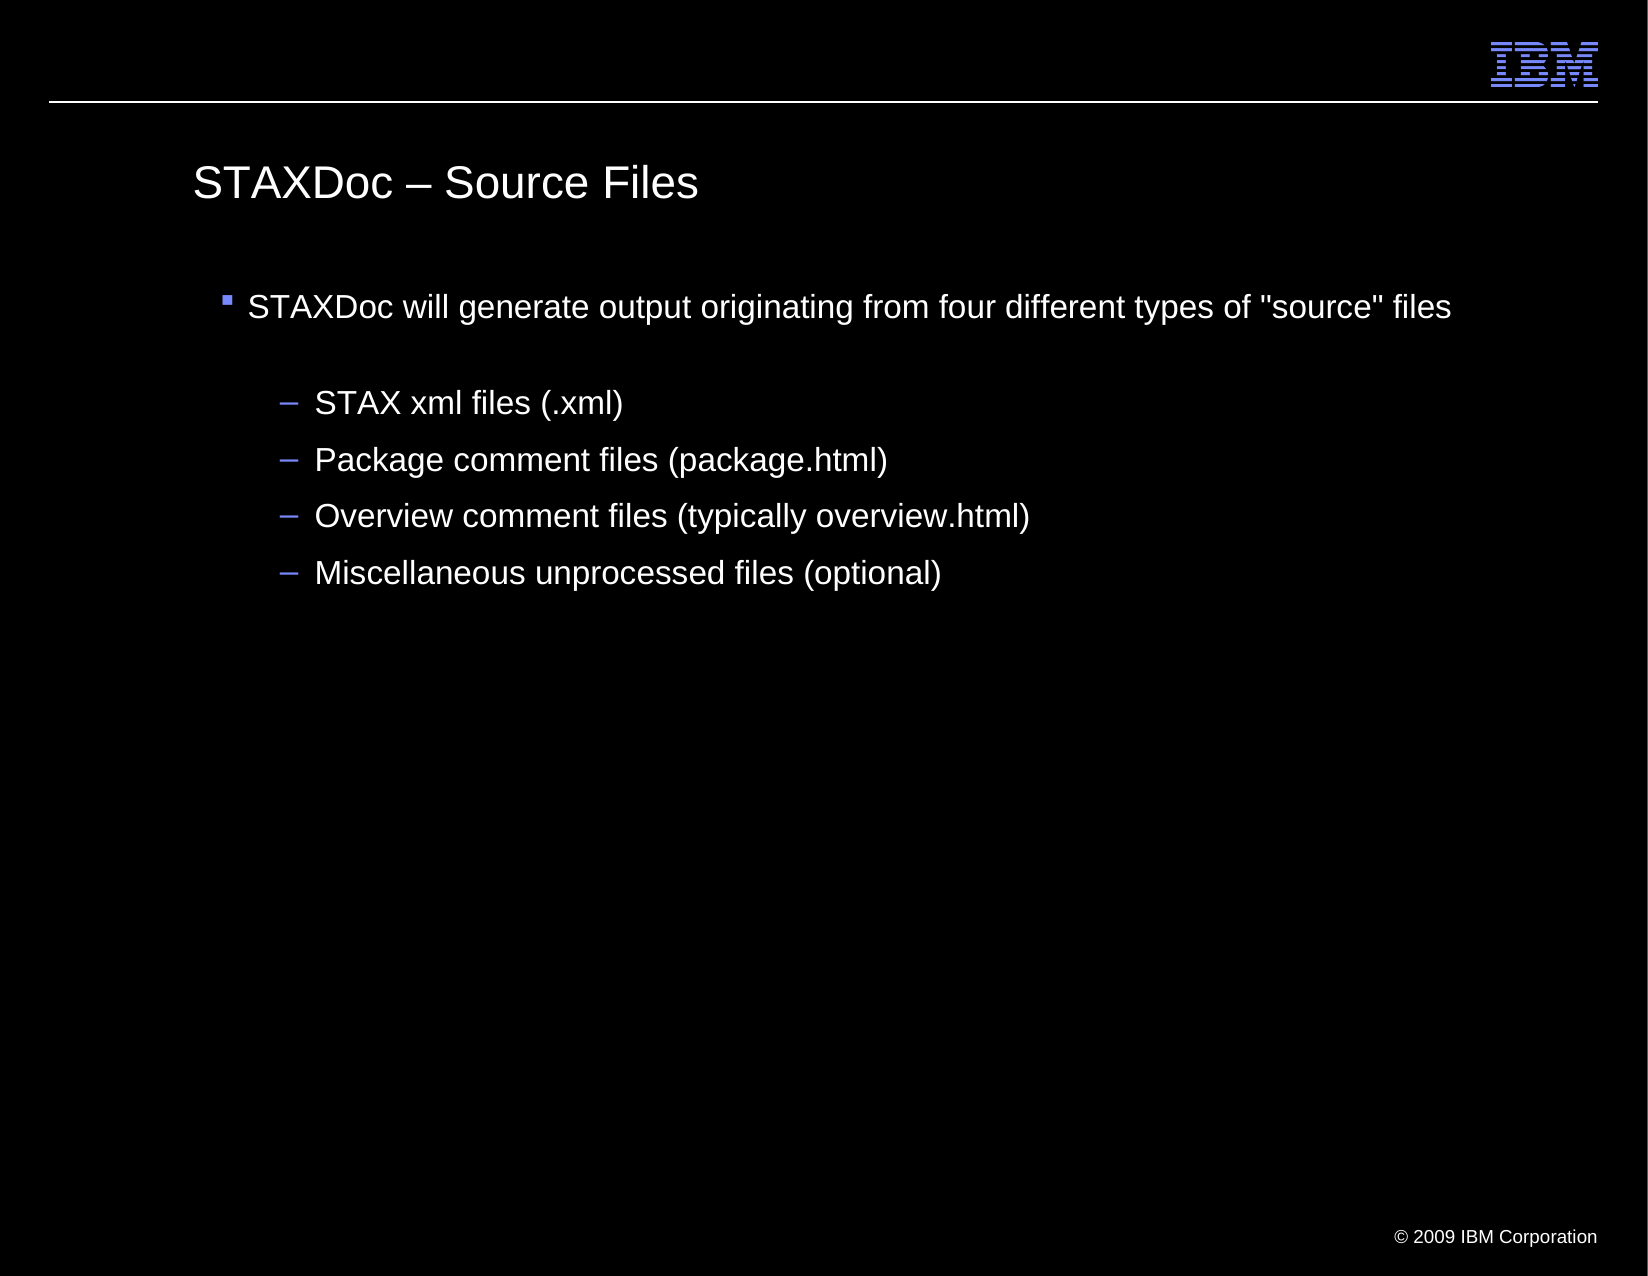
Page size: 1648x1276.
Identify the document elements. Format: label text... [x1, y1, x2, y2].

picture [1491, 42, 1598, 87]
text_box STAXDoc will generate output originating from four different types of "source" files STAX xml files (.xml) Package comment files (package.html) Overview comment files (typically overview.html) Miscellaneous unprocessed files (optional) [220, 284, 1648, 810]
title STAXDoc – Source Files [175, 150, 1648, 244]
